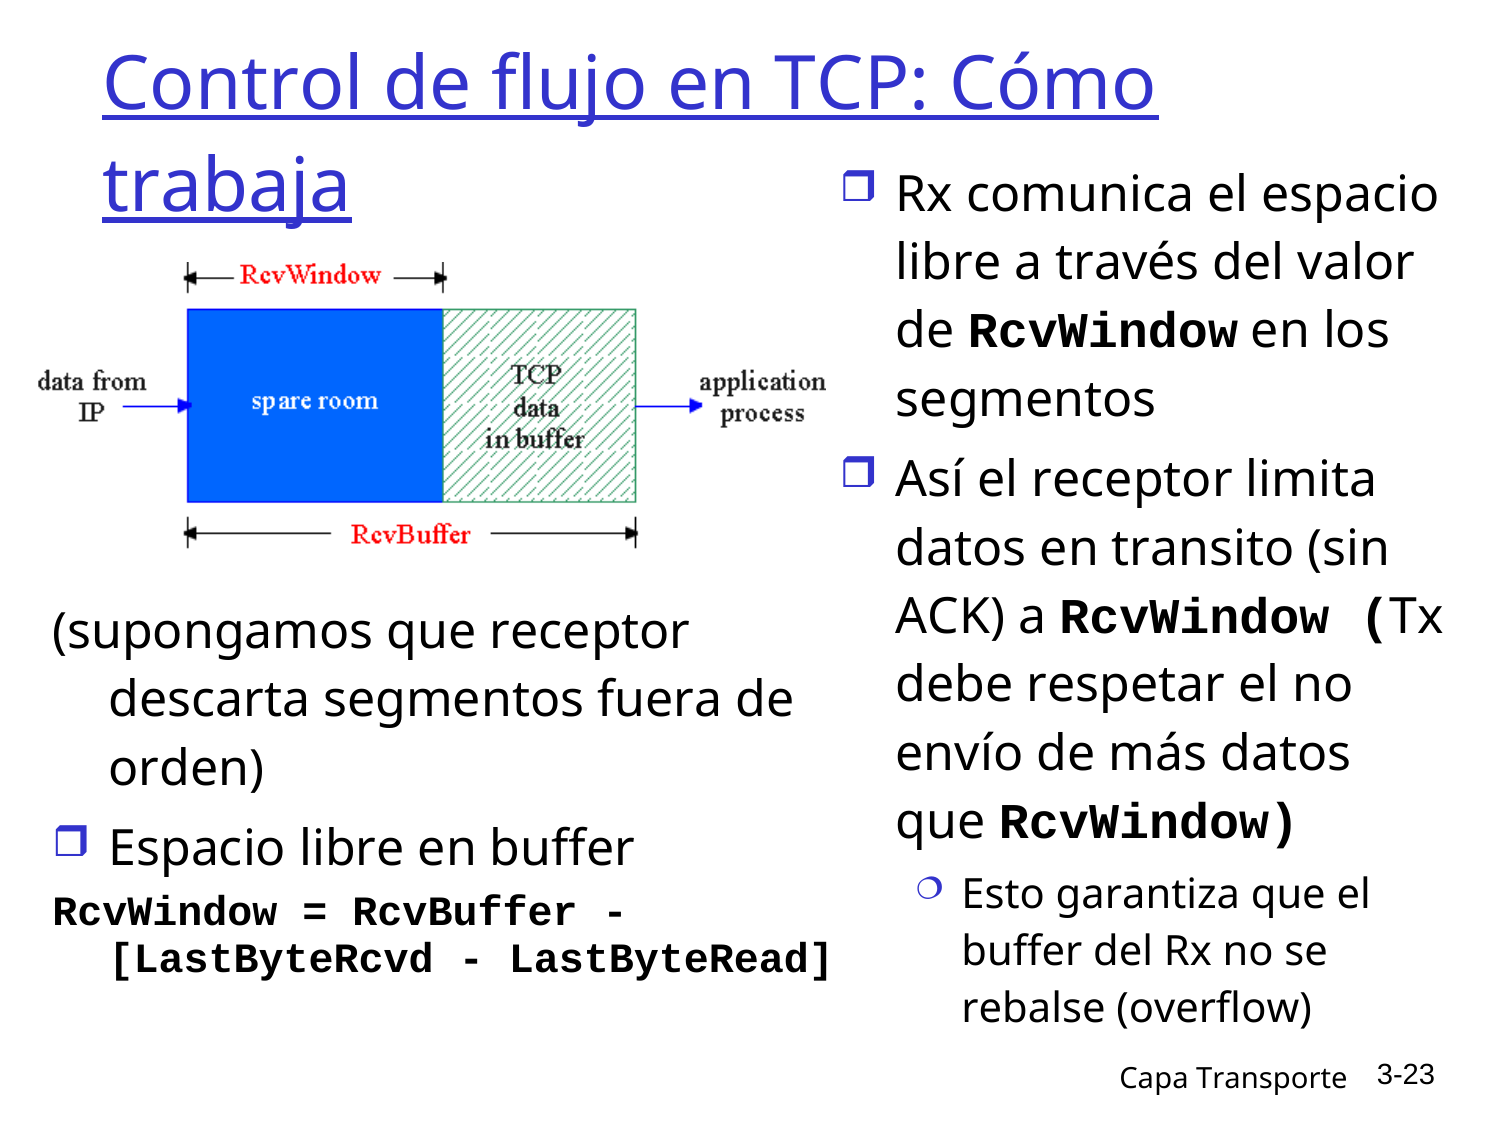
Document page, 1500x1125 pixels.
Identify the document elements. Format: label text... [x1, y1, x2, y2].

title Control de flujo en TCP: Cómo trabaja [87, 36, 1363, 227]
list (supongamos que receptor descarta segmentos fuera de orden) Espacio libre en buffer RcvWindow = RcvBuffer -[LastByteRcvd - LastByteRead] [37, 587, 863, 1075]
list Rx comunica el espacio libre a través del valor de RcvWindow en los segmentos Así el receptor limita datos en transito (sin ACK) a RcvWindow (Tx debe respetar el no envío de más datos que RcvWindow) Esto garantiza que el buffer del Rx no se rebalse (overflow) [824, 149, 1463, 1041]
picture [37, 262, 826, 550]
